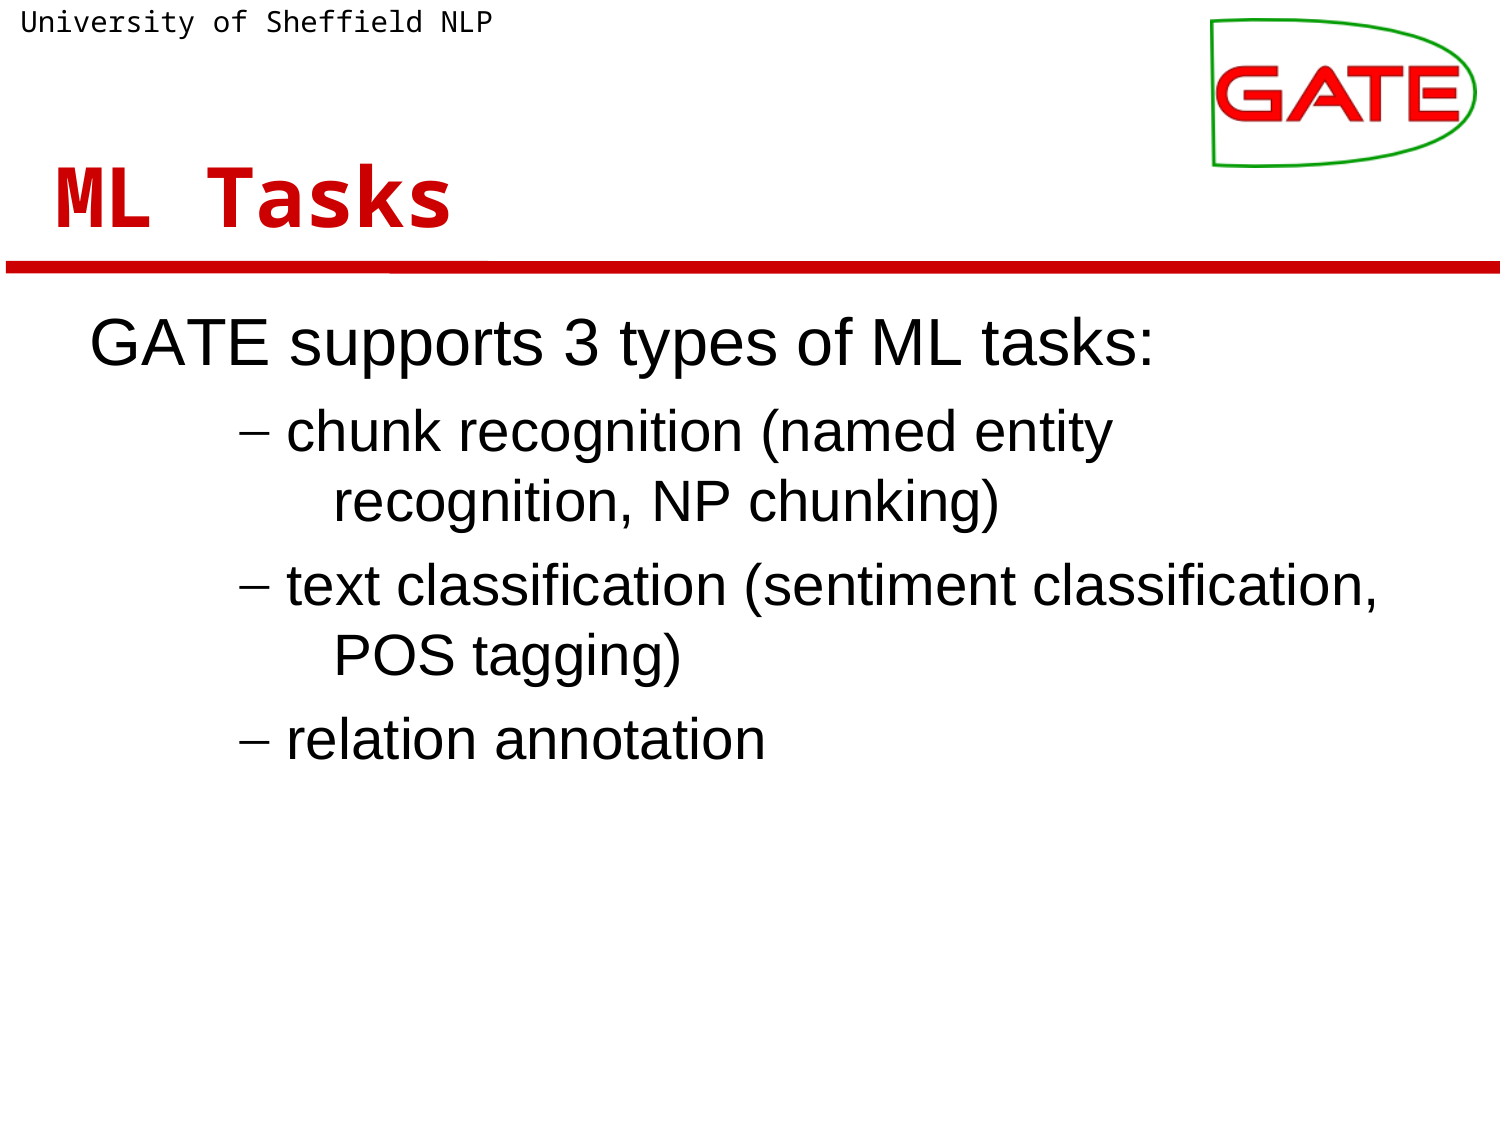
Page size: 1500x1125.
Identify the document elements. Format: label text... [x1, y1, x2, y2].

picture [1210, 18, 1477, 168]
list GATE supports 3 types of ML tasks: chunk recognition (named entity recognition, NP chunking) text classification (sentiment classification, POS tagging) relation annotation [74, 290, 1424, 1034]
title ML Tasks [41, 36, 1390, 253]
